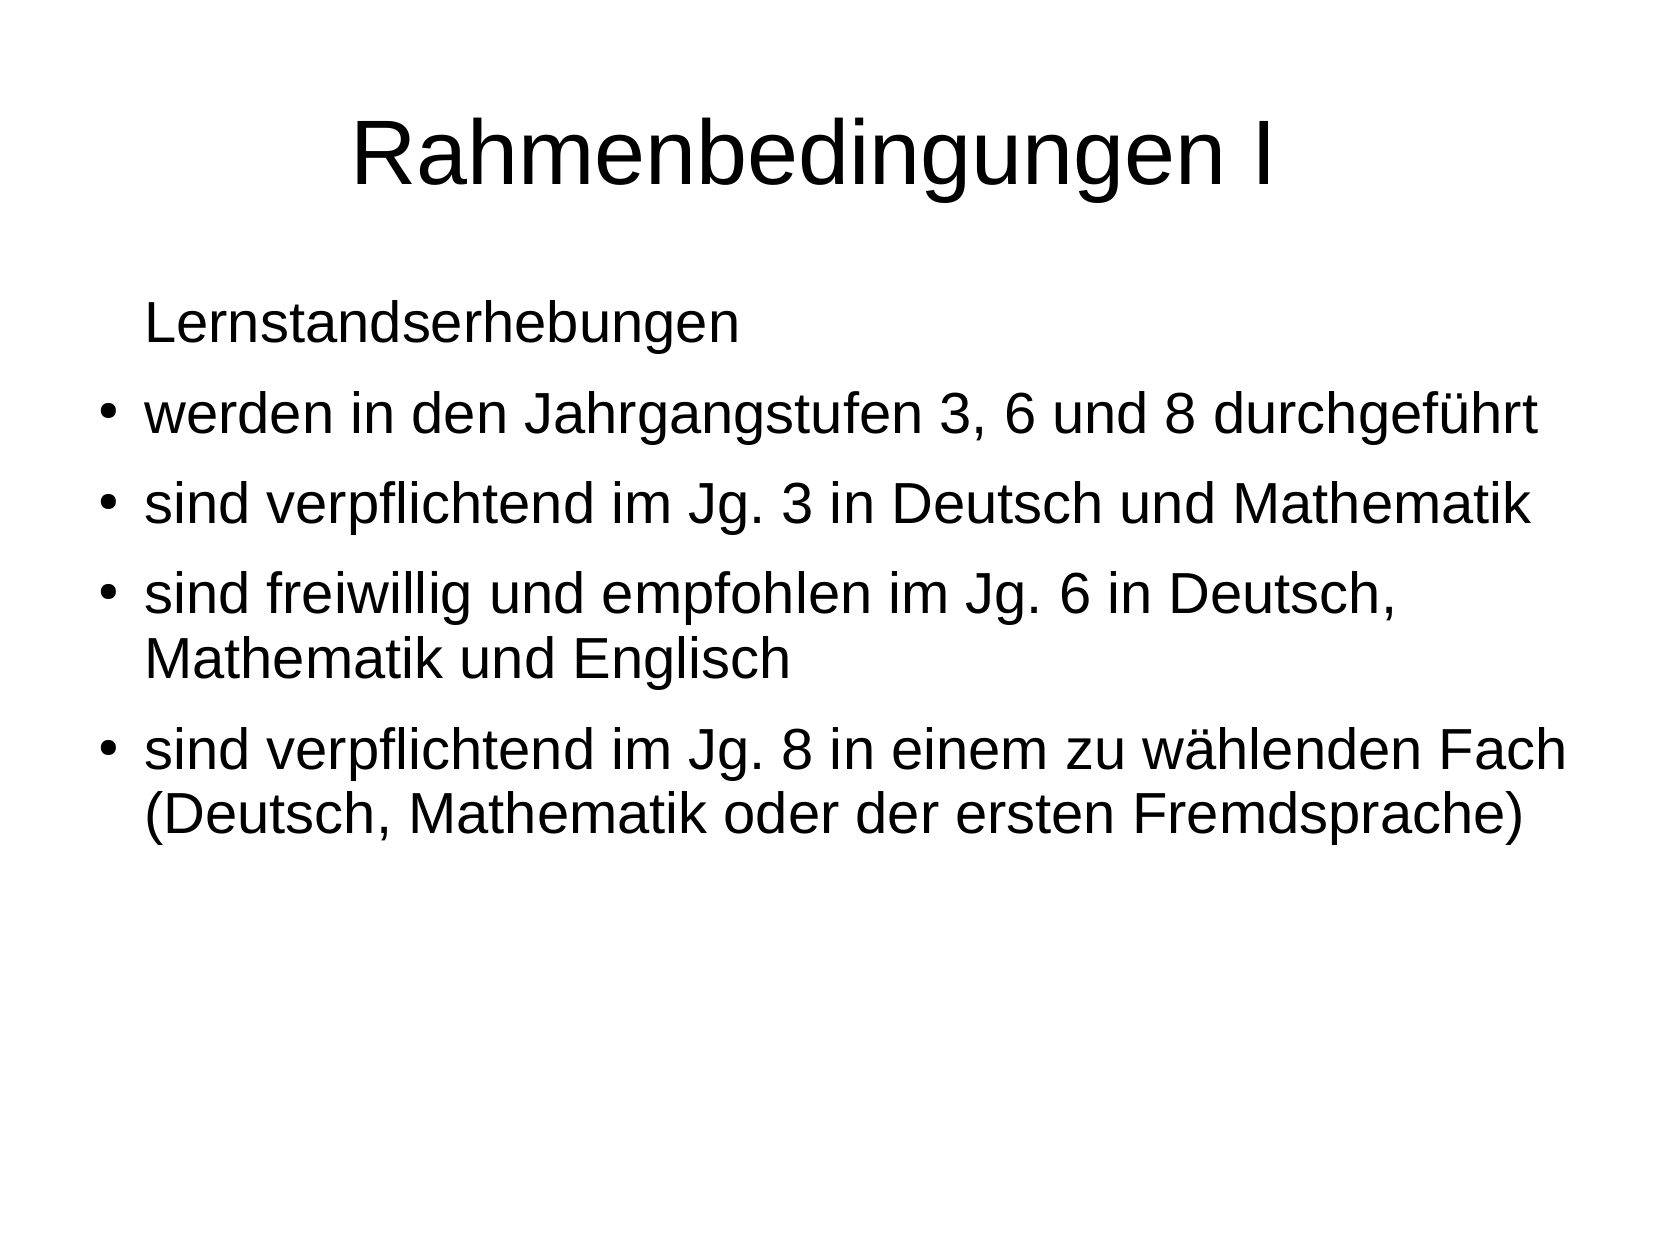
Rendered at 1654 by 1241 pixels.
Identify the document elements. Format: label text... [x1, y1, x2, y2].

title Rahmenbedingungen I [82, 49, 1571, 257]
list Lernstandserhebungen werden in den Jahrgangstufen 3, 6 und 8 durchgeführt sind verpflichtend im Jg. 3 in Deutsch und Mathematik sind freiwillig und empfohlen im Jg. 6 in Deutsch, Mathematik und Englisch sind verpflichtend im Jg. 8 in einem zu wählenden Fach (Deutsch, Mathematik oder der ersten Fremdsprache) [82, 290, 1571, 1010]
